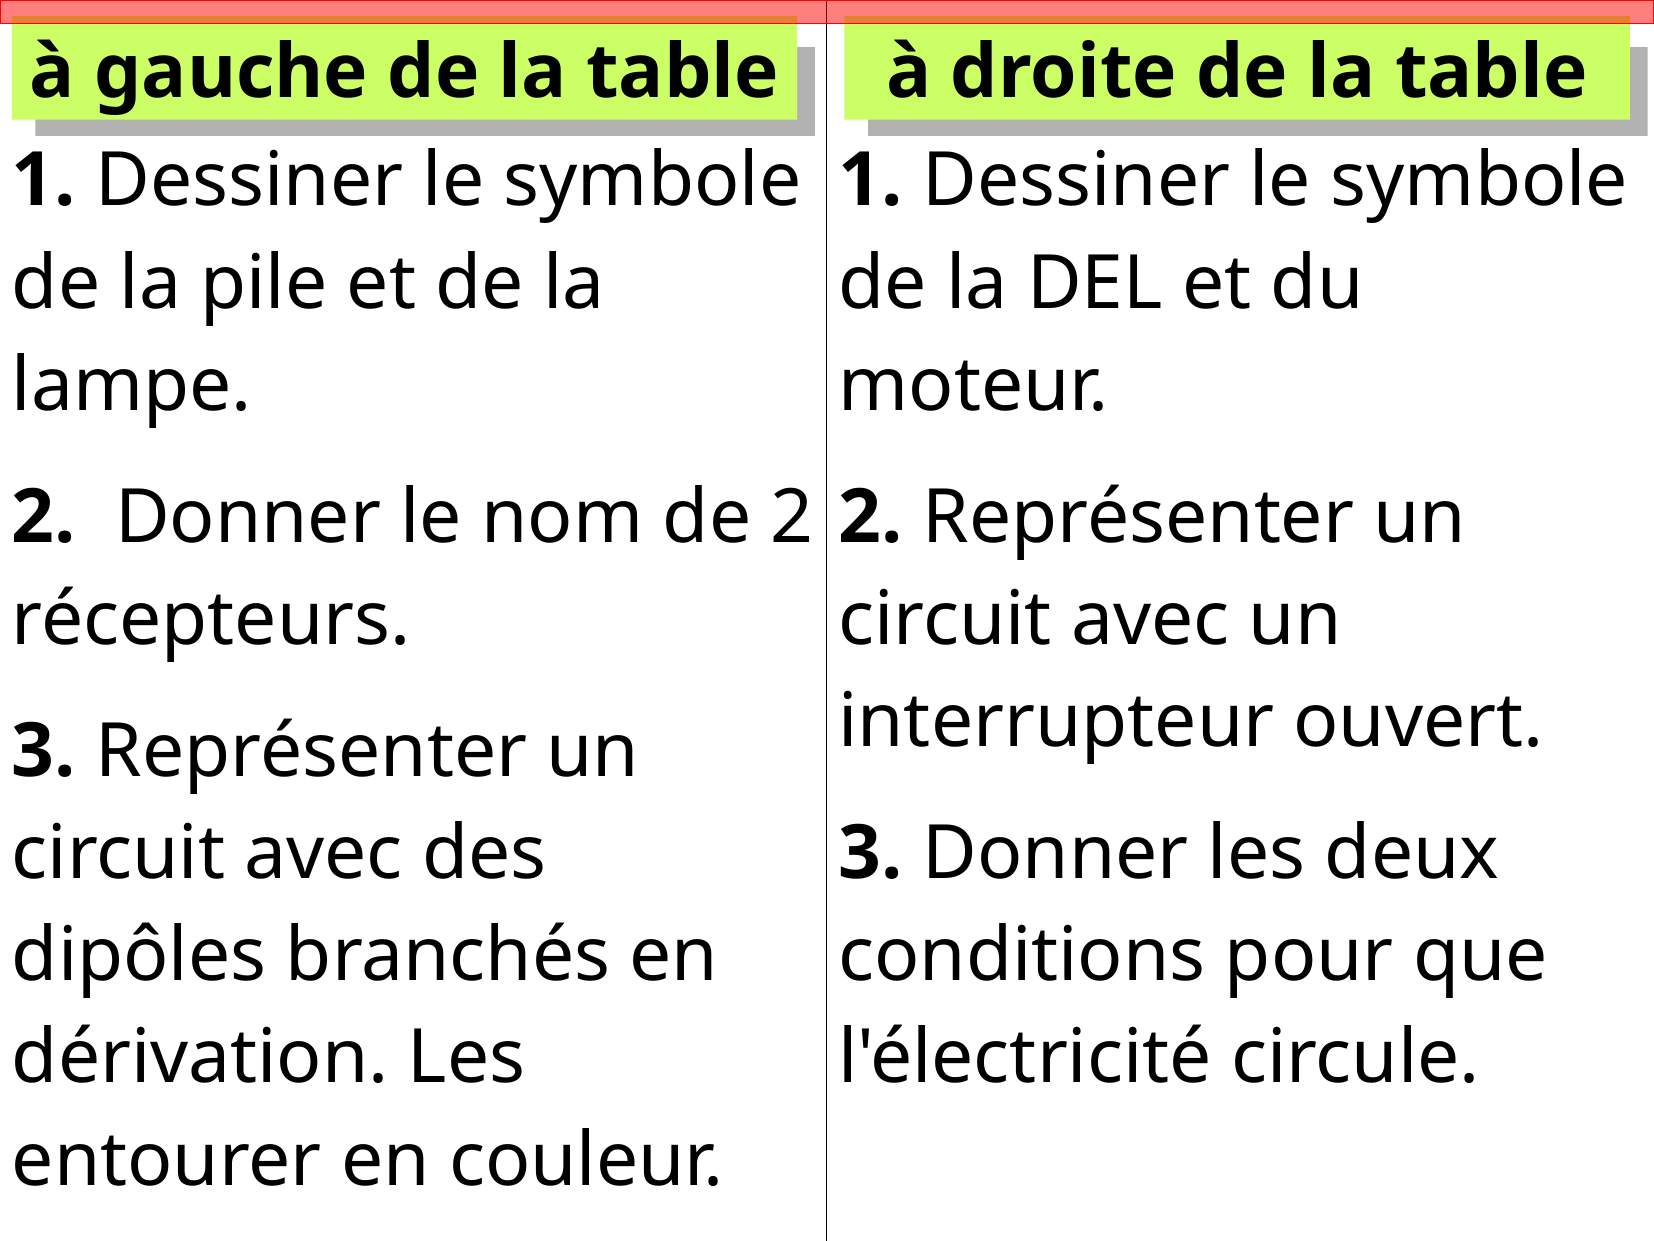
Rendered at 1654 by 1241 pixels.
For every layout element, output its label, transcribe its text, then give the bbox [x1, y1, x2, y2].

text_box [0, 0, 1654, 24]
list 1. Dessiner le symbole de la DEL et du moteur. 2. Représenter un circuit avec un interrupteur ouvert. 3. Donner les deux conditions pour que l'électricité circule. [838, 125, 1654, 1241]
text_box [868, 47, 1648, 125]
title à gauche de la table [11, 24, 798, 120]
list 1. Dessiner le symbole de la pile et de la lampe. 2. Donner le nom de 2 récepteurs. 3. Représenter un circuit avec des dipôles branchés en dérivation. Les entourer en couleur. [11, 125, 815, 1241]
title à droite de la table [844, 24, 1630, 120]
text_box [35, 47, 815, 125]
